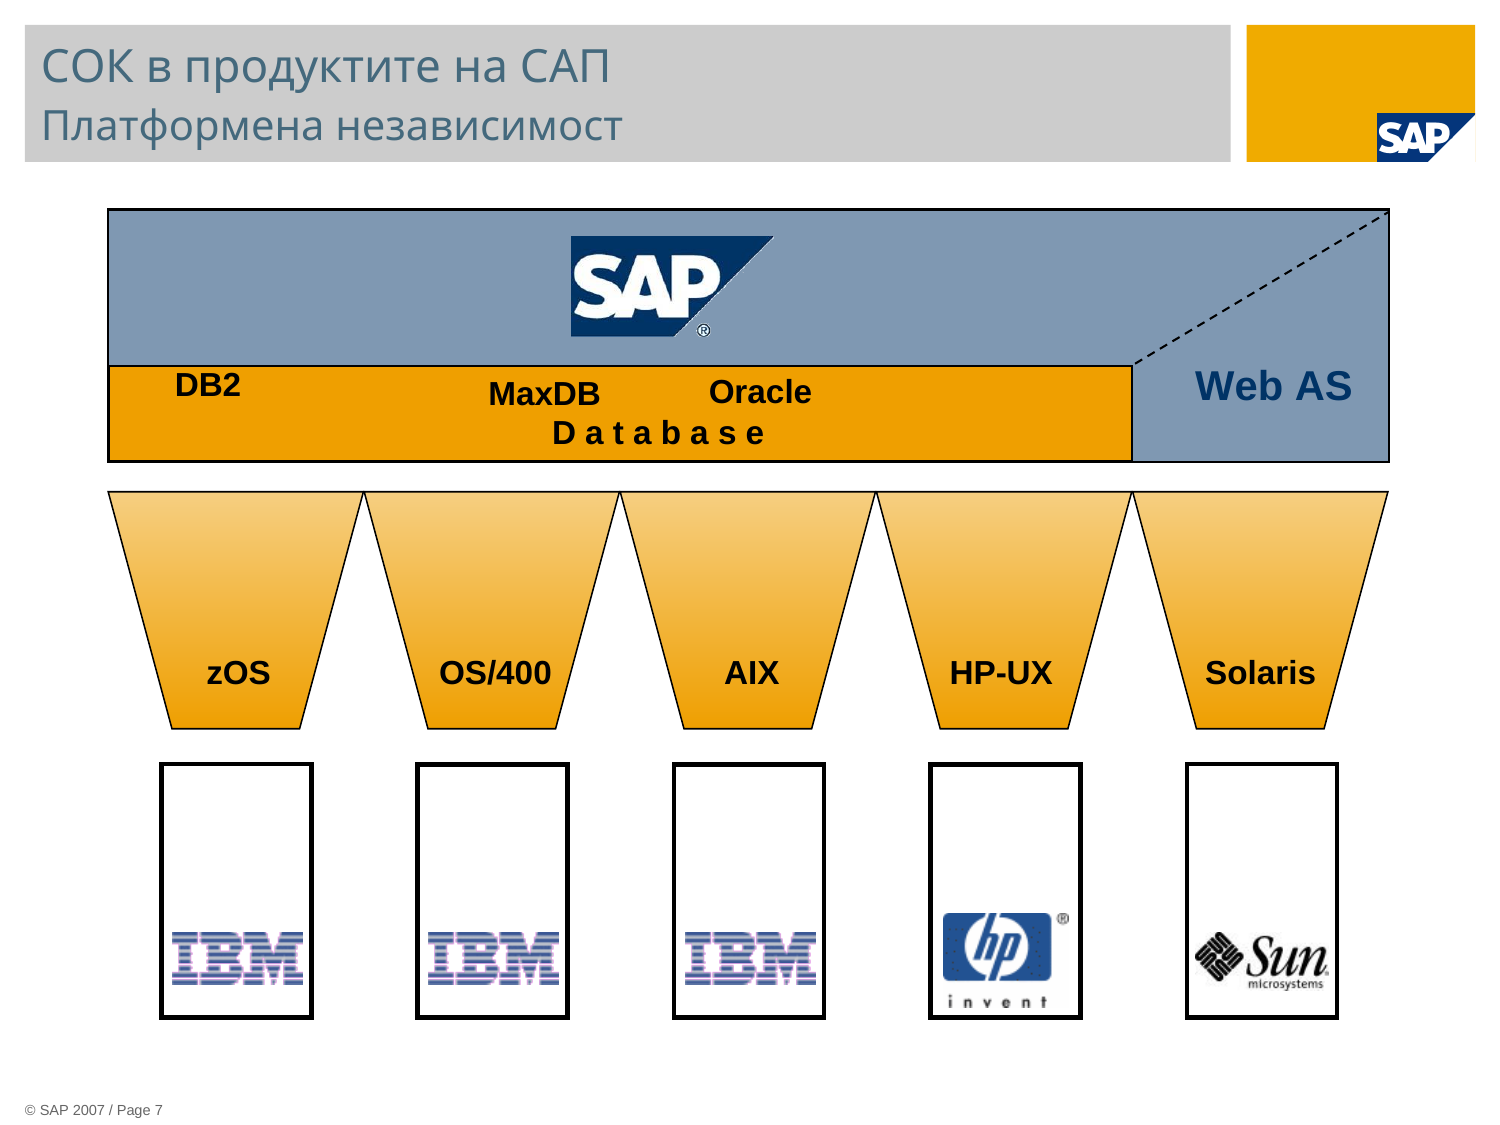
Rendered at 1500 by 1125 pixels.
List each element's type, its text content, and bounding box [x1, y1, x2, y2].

text_box [161, 763, 312, 1018]
text_box [417, 764, 568, 1018]
text_box Web AS [1180, 355, 1368, 418]
text_box [674, 764, 825, 1018]
picture [428, 932, 559, 985]
text_box Oracle [694, 366, 828, 419]
text_box HP-UX [909, 647, 1094, 700]
picture [571, 236, 774, 337]
text_box [932, 700, 1076, 729]
text_box [420, 700, 564, 729]
text_box OS/400 [400, 647, 591, 700]
picture [1377, 113, 1476, 162]
text_box MaxDB [473, 367, 617, 421]
text_box [108, 491, 1388, 729]
picture [172, 932, 303, 985]
text_box AIX [687, 647, 817, 700]
picture [1195, 932, 1329, 991]
text_box DB2 [160, 359, 257, 412]
text_box [1187, 763, 1338, 1018]
list [40, 211, 1460, 1004]
text_box zOS [165, 647, 312, 700]
text_box D a t a b a s e [537, 407, 780, 460]
text_box [107, 209, 1390, 462]
title СОК в продуктите на САП Платформена независимост [40, 33, 1215, 151]
text_box [930, 764, 1081, 1018]
text_box Solaris [1169, 647, 1353, 700]
picture [943, 913, 1069, 1008]
picture [685, 932, 816, 985]
text_box [1188, 700, 1332, 729]
